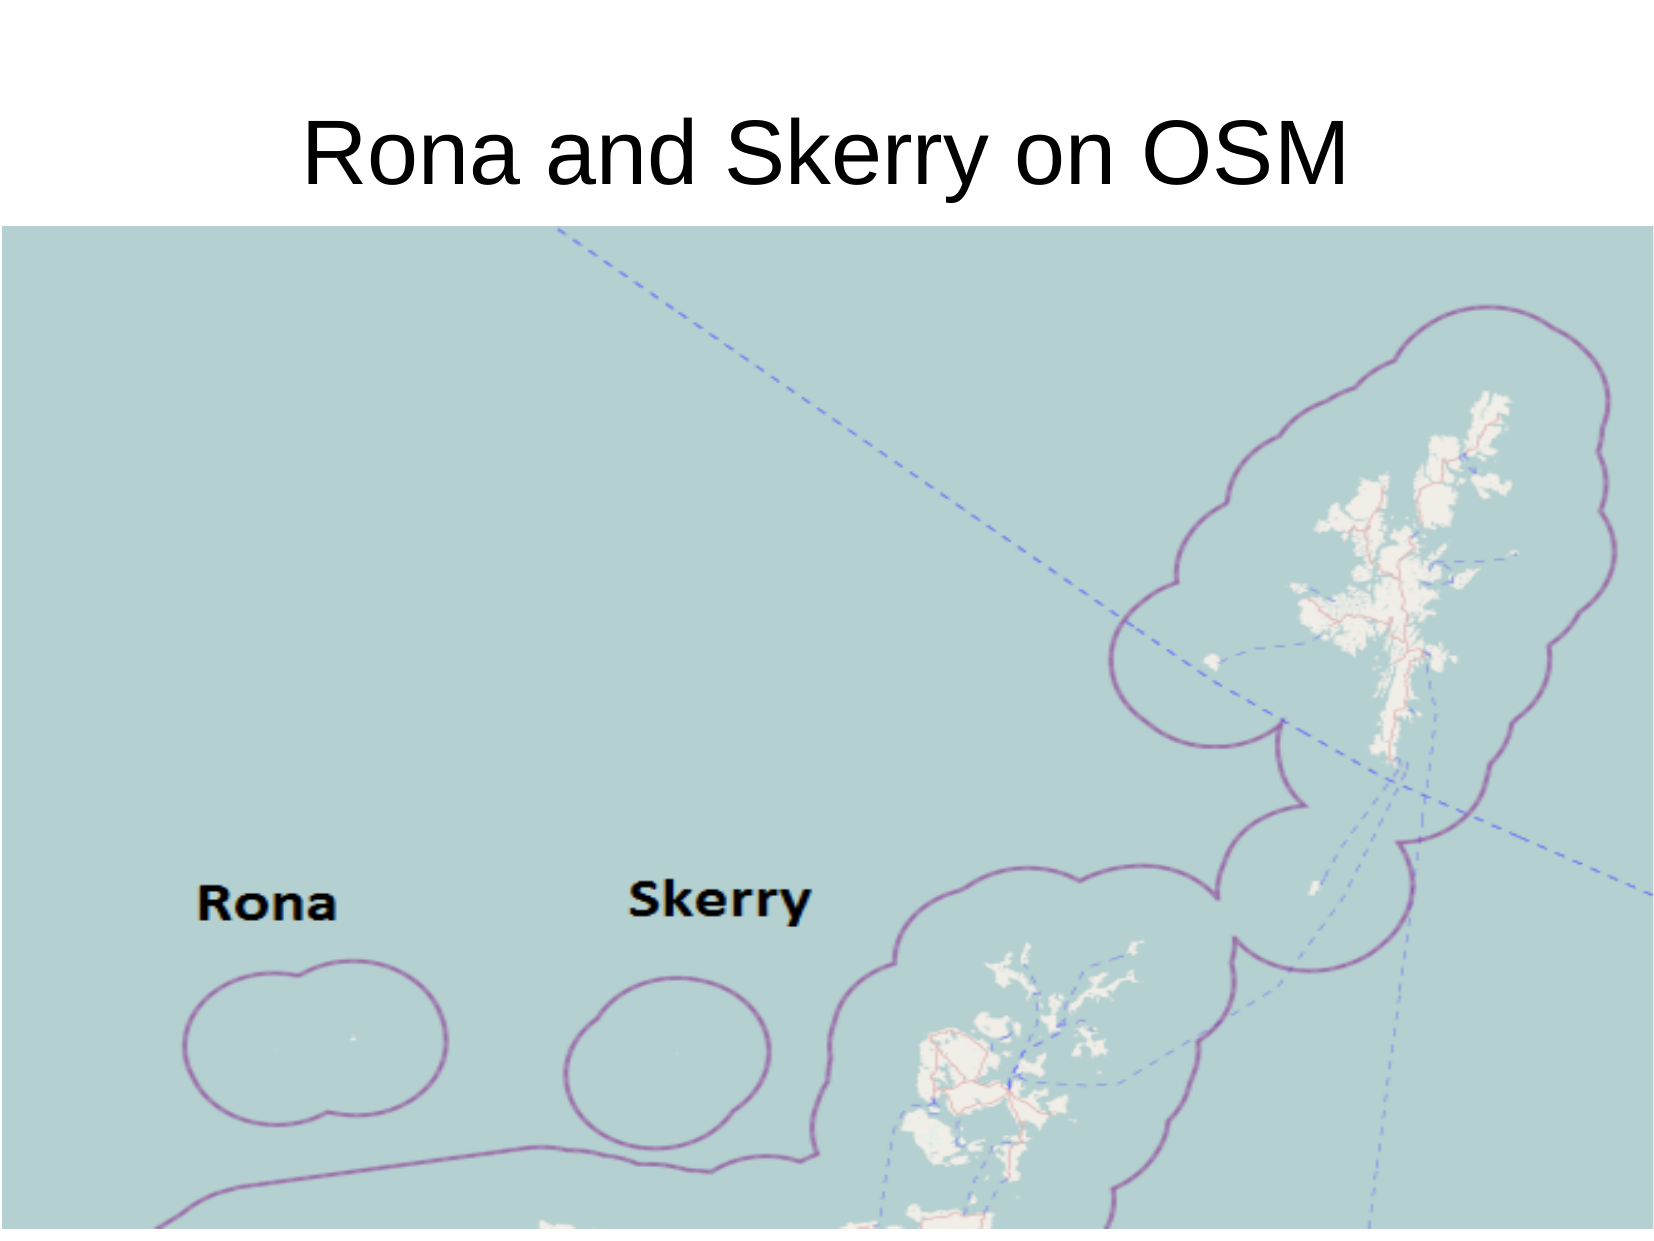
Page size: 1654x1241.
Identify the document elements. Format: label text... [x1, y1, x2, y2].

title Rona and Skerry on OSM [82, 49, 1571, 226]
picture [2, 226, 1654, 1229]
